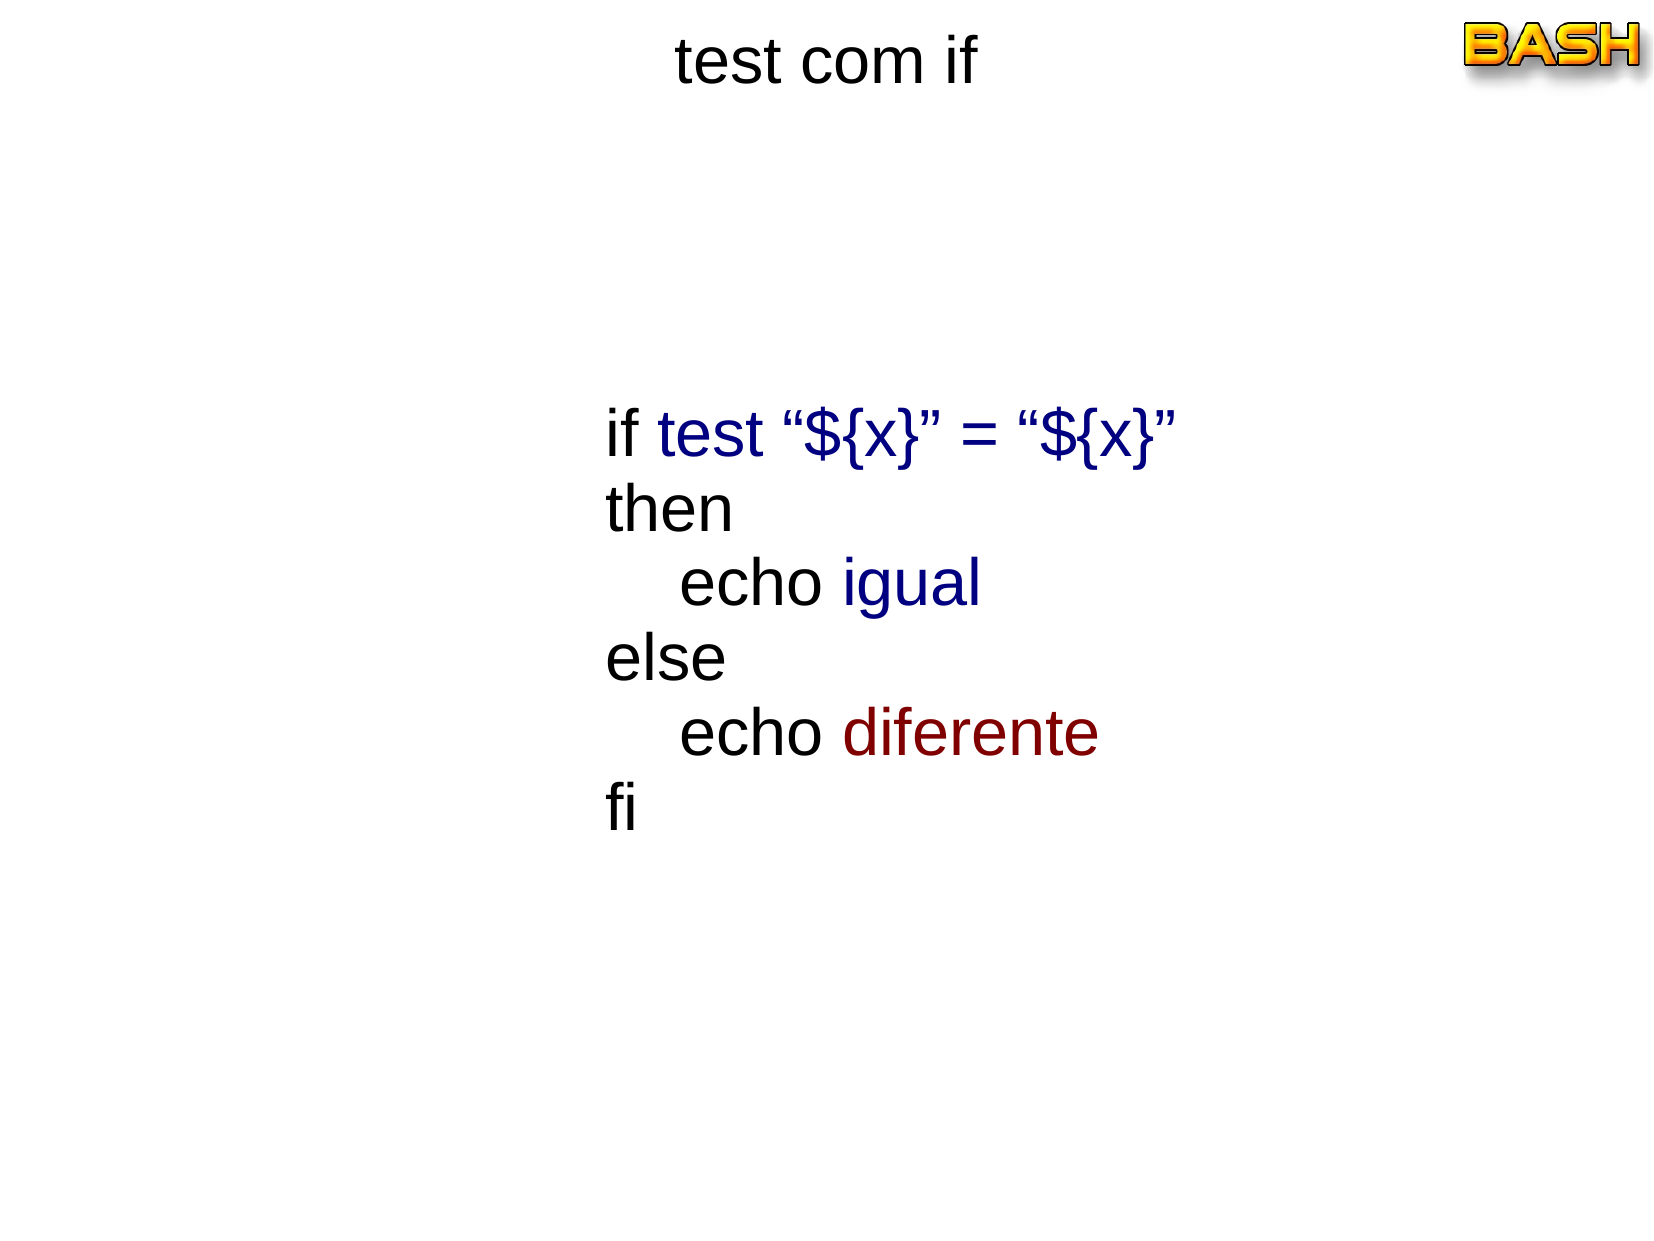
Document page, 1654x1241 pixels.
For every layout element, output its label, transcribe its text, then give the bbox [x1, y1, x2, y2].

title if test “${x}” = “${x}” then echo igual else echo diferente fi [605, 395, 1211, 845]
picture [1450, 0, 1654, 96]
title test com if [82, 22, 1571, 98]
